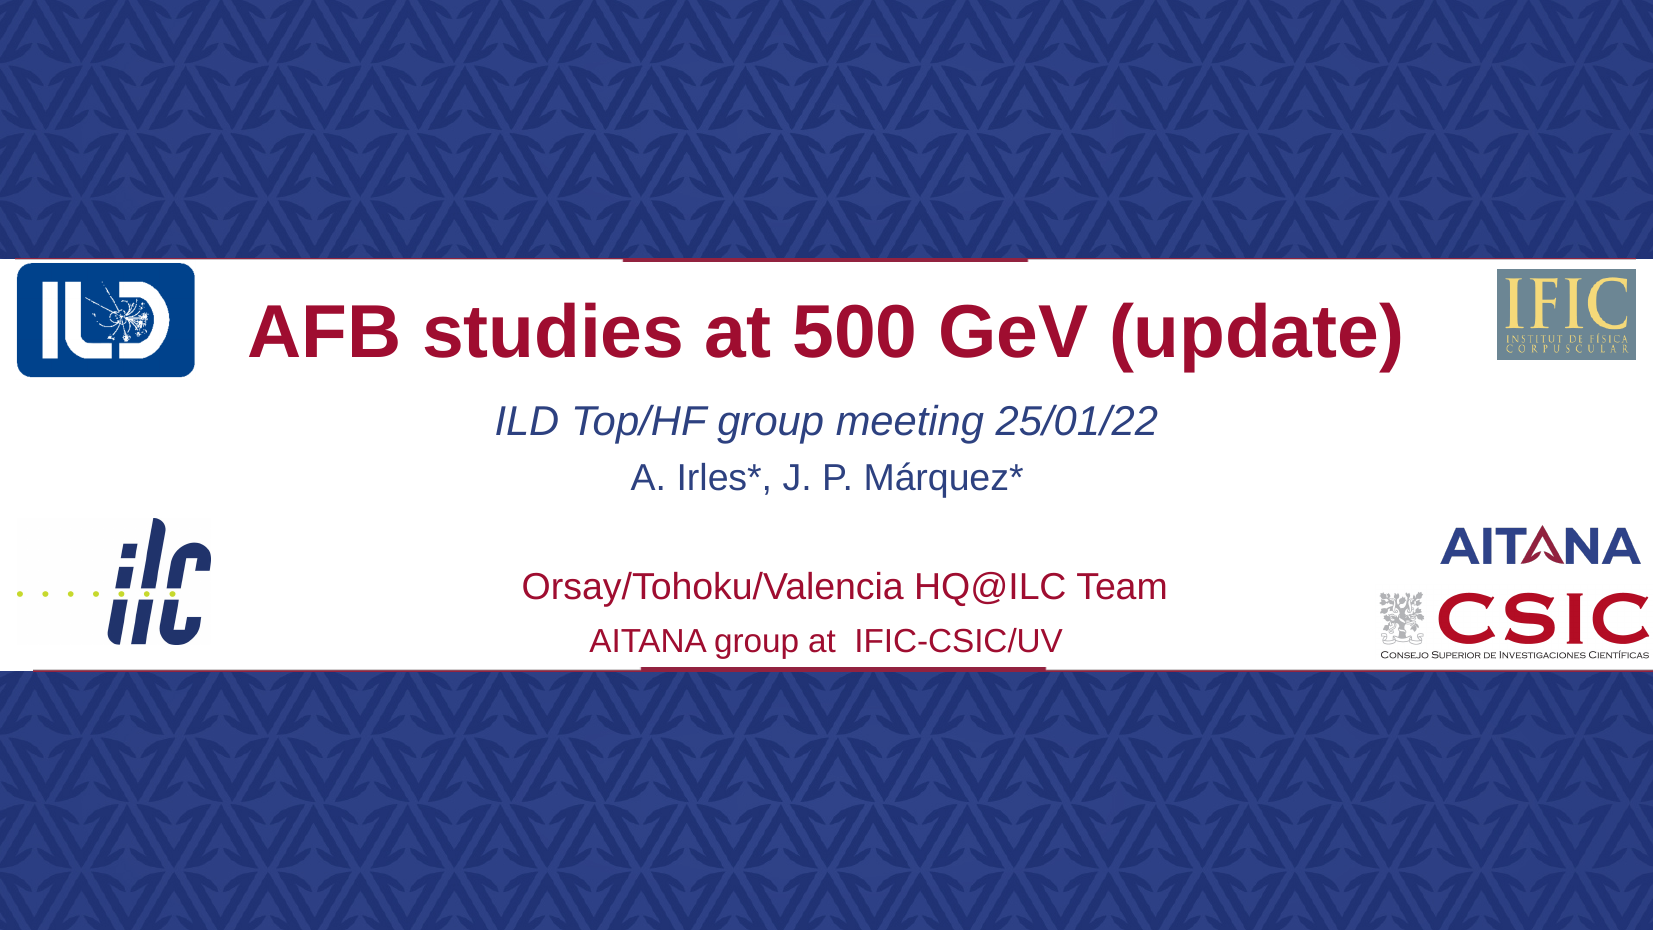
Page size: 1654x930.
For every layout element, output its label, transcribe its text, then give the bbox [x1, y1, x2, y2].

text_box Orsay/Tohoku/Valencia HQ@ILC Team [504, 558, 1186, 615]
picture [0, 667, 1653, 930]
text_box ILD Top/HF group meeting 25/01/22 [354, 390, 1299, 452]
text_box AFB studies at 500 GeV (update) [54, 282, 1599, 391]
picture [1497, 269, 1636, 360]
text_box A. Irles*, J. P. Márquez* [495, 452, 1171, 511]
picture [0, 0, 1653, 380]
picture [17, 518, 211, 646]
picture [1440, 524, 1641, 564]
text_box AITANA group at IFIC-CSIC/UV [301, 615, 1352, 667]
picture [1375, 584, 1653, 661]
